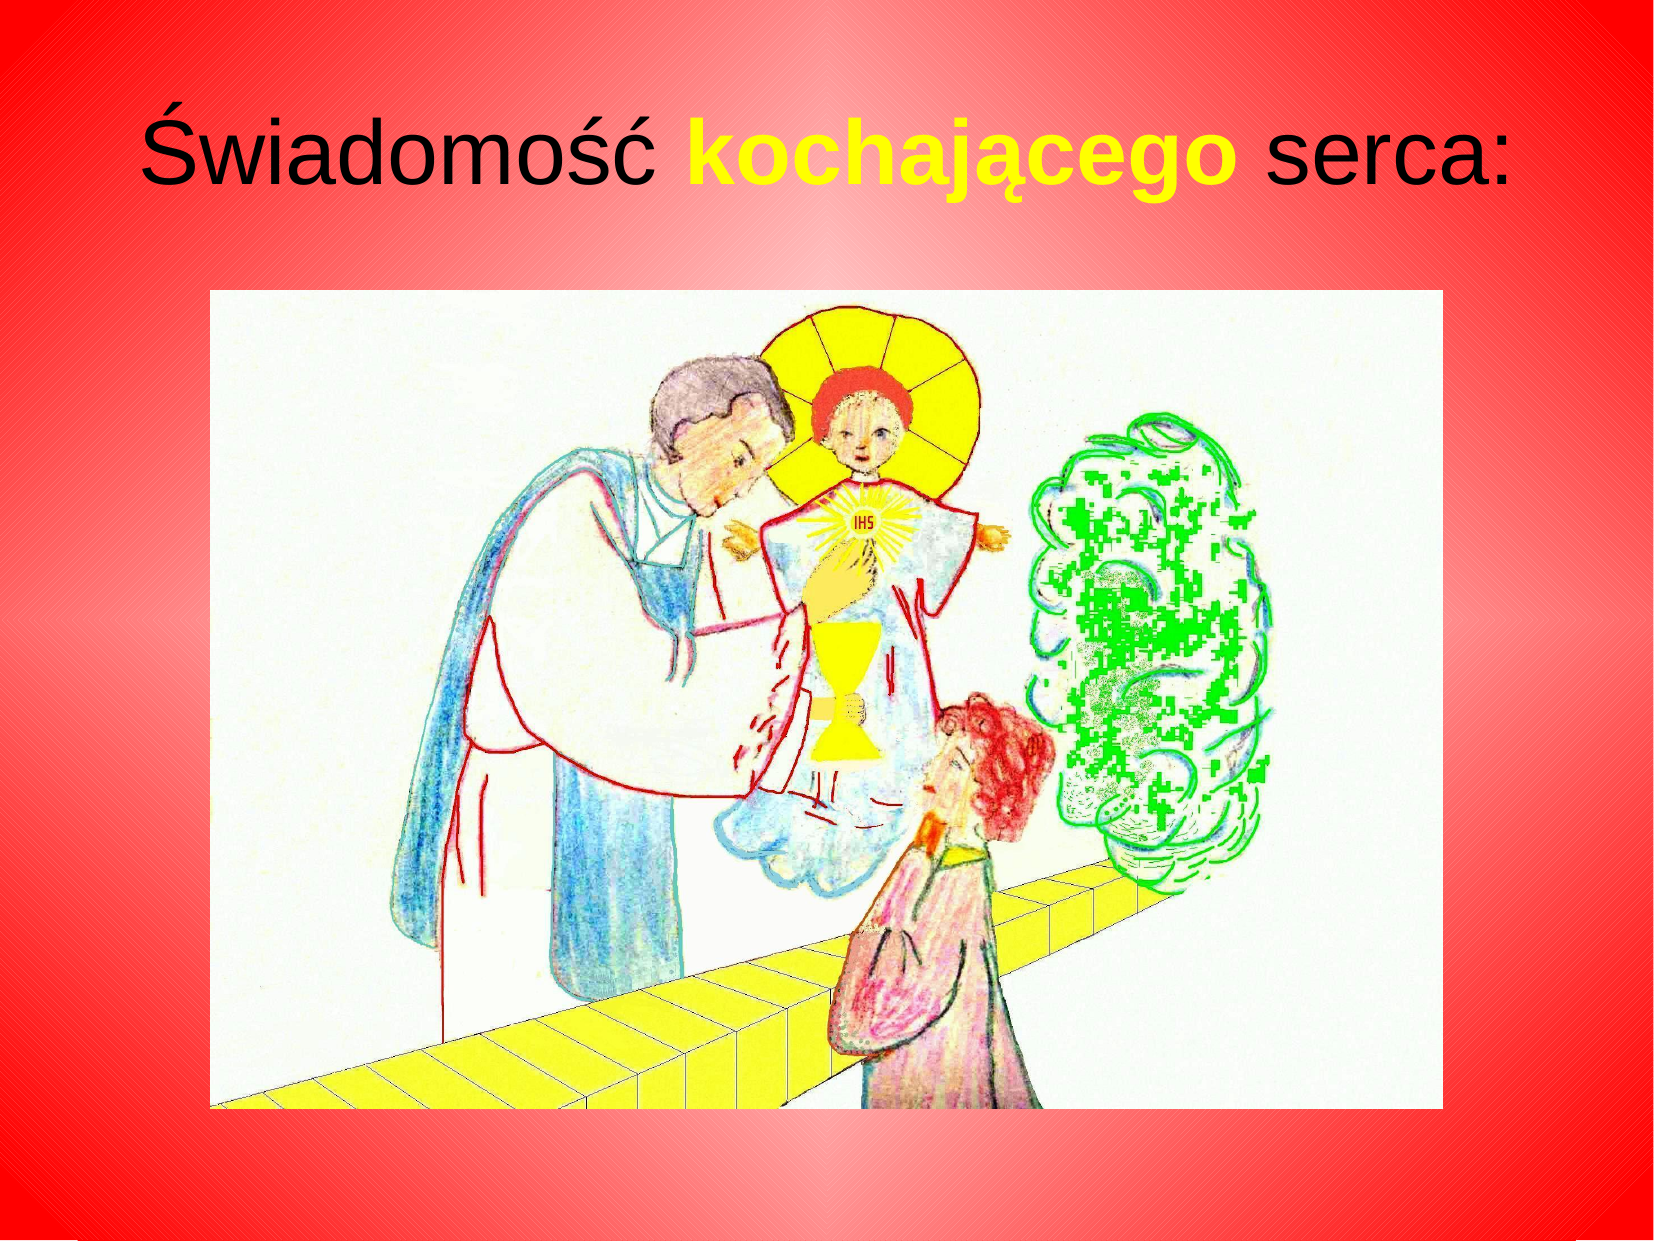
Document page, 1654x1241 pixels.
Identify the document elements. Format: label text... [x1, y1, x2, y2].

title Świadomość kochającego serca: [82, 49, 1571, 257]
picture [210, 290, 1443, 1109]
